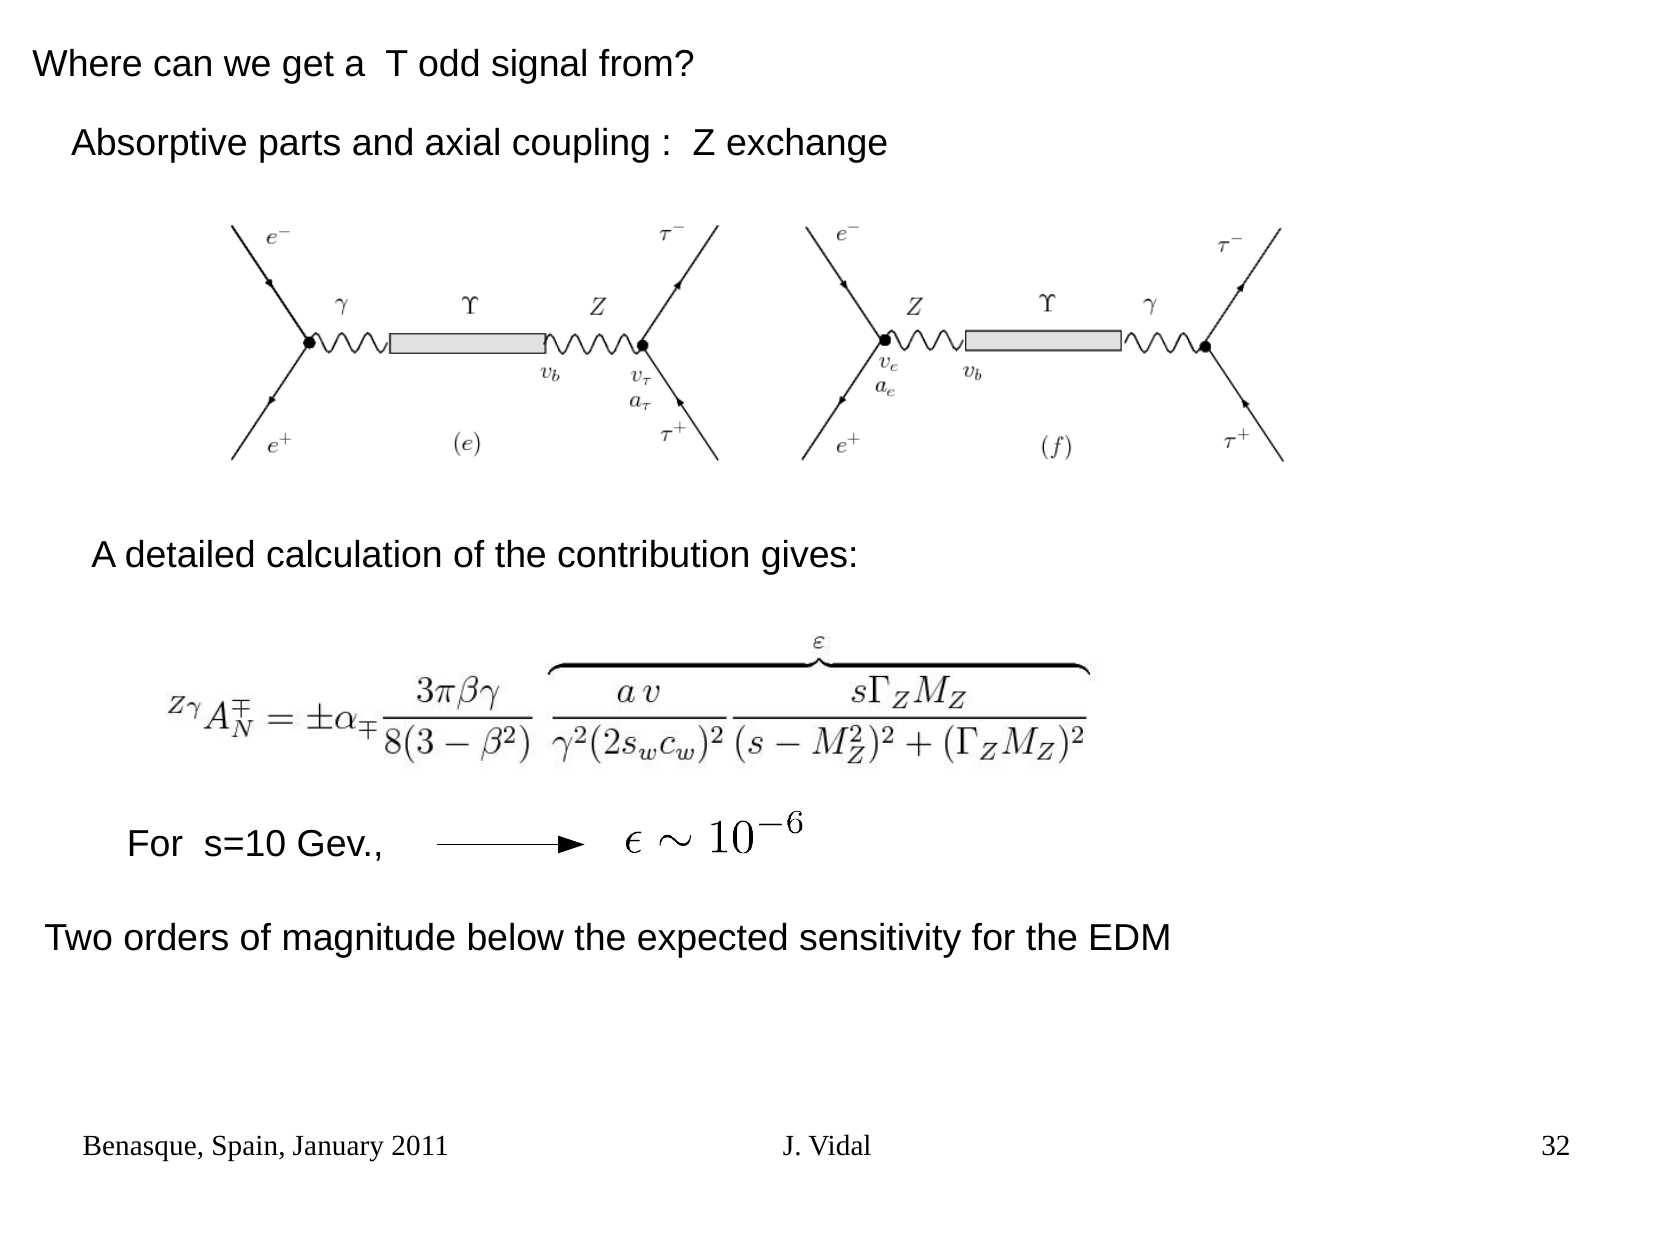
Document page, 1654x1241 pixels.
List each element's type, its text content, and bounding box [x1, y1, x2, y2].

text_box For s=10 Gev., [112, 814, 410, 872]
text_box Two orders of magnitude below the expected sensitivity for the EDM [29, 909, 1636, 967]
picture [147, 615, 1134, 798]
text_box Where can we get a T odd signal from? [17, 35, 710, 93]
text_box Absorptive parts and axial coupling : Z exchange [56, 114, 914, 172]
picture [206, 206, 1299, 480]
picture [620, 806, 807, 859]
text_box A detailed calculation of the contribution gives: [76, 525, 874, 583]
